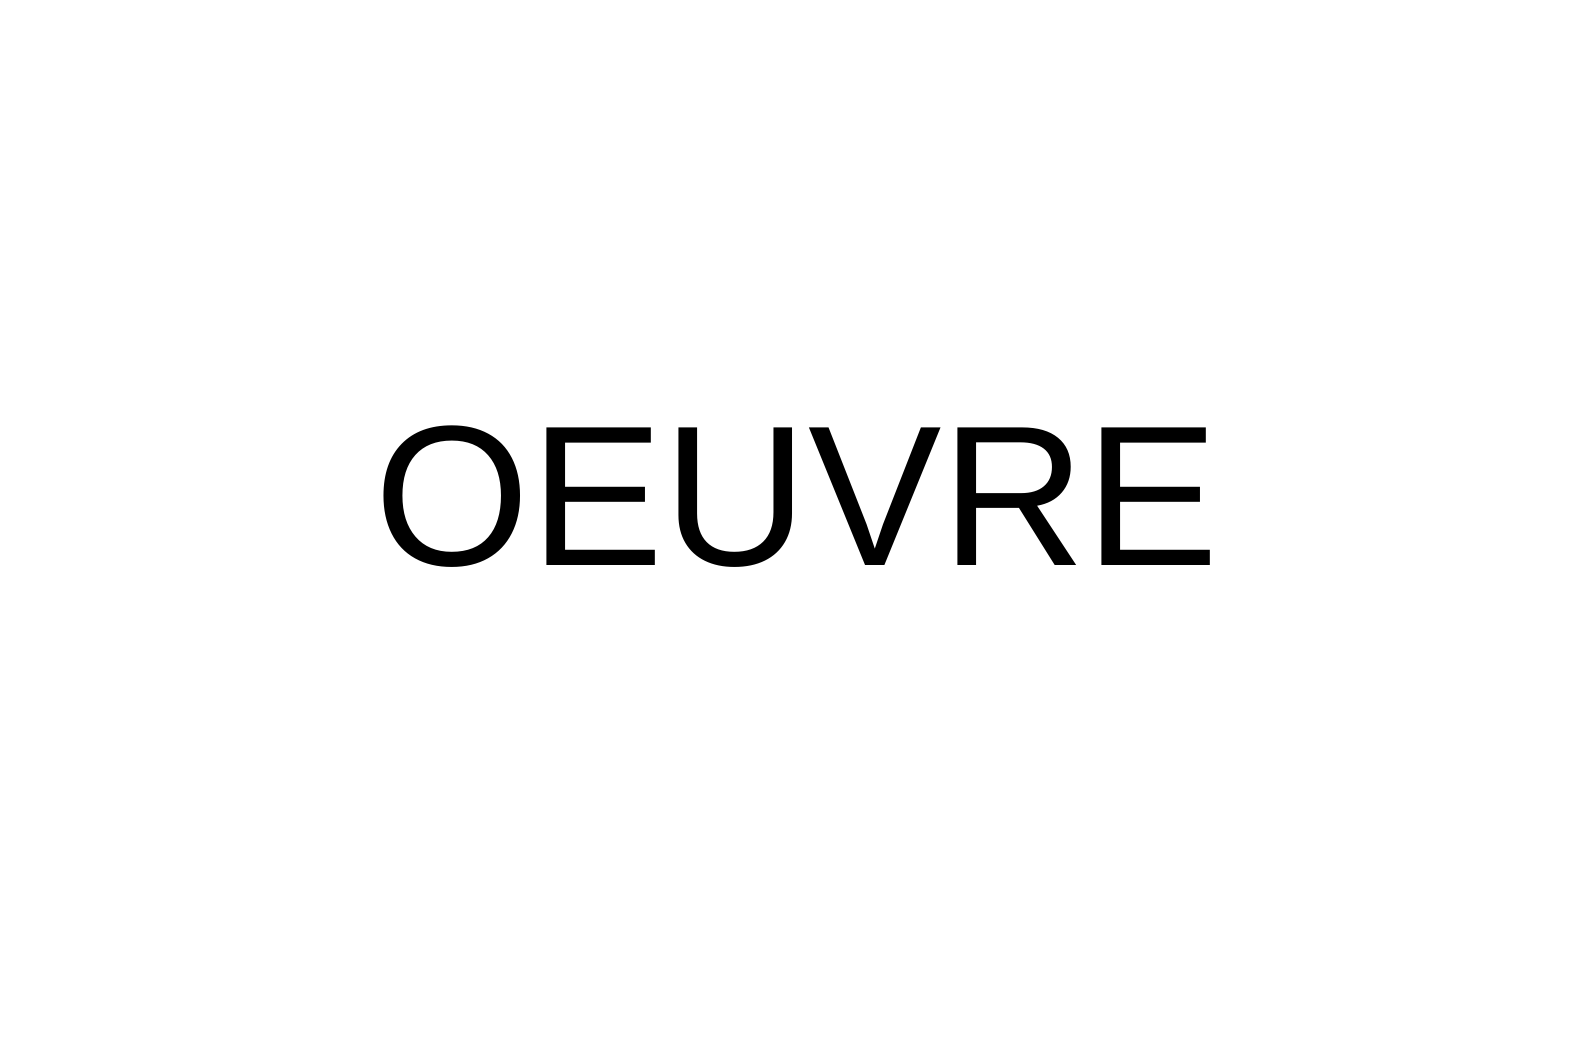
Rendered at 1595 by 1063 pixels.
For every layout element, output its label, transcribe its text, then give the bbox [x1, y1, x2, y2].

subtitle OEUVRE [79, 42, 1515, 951]
